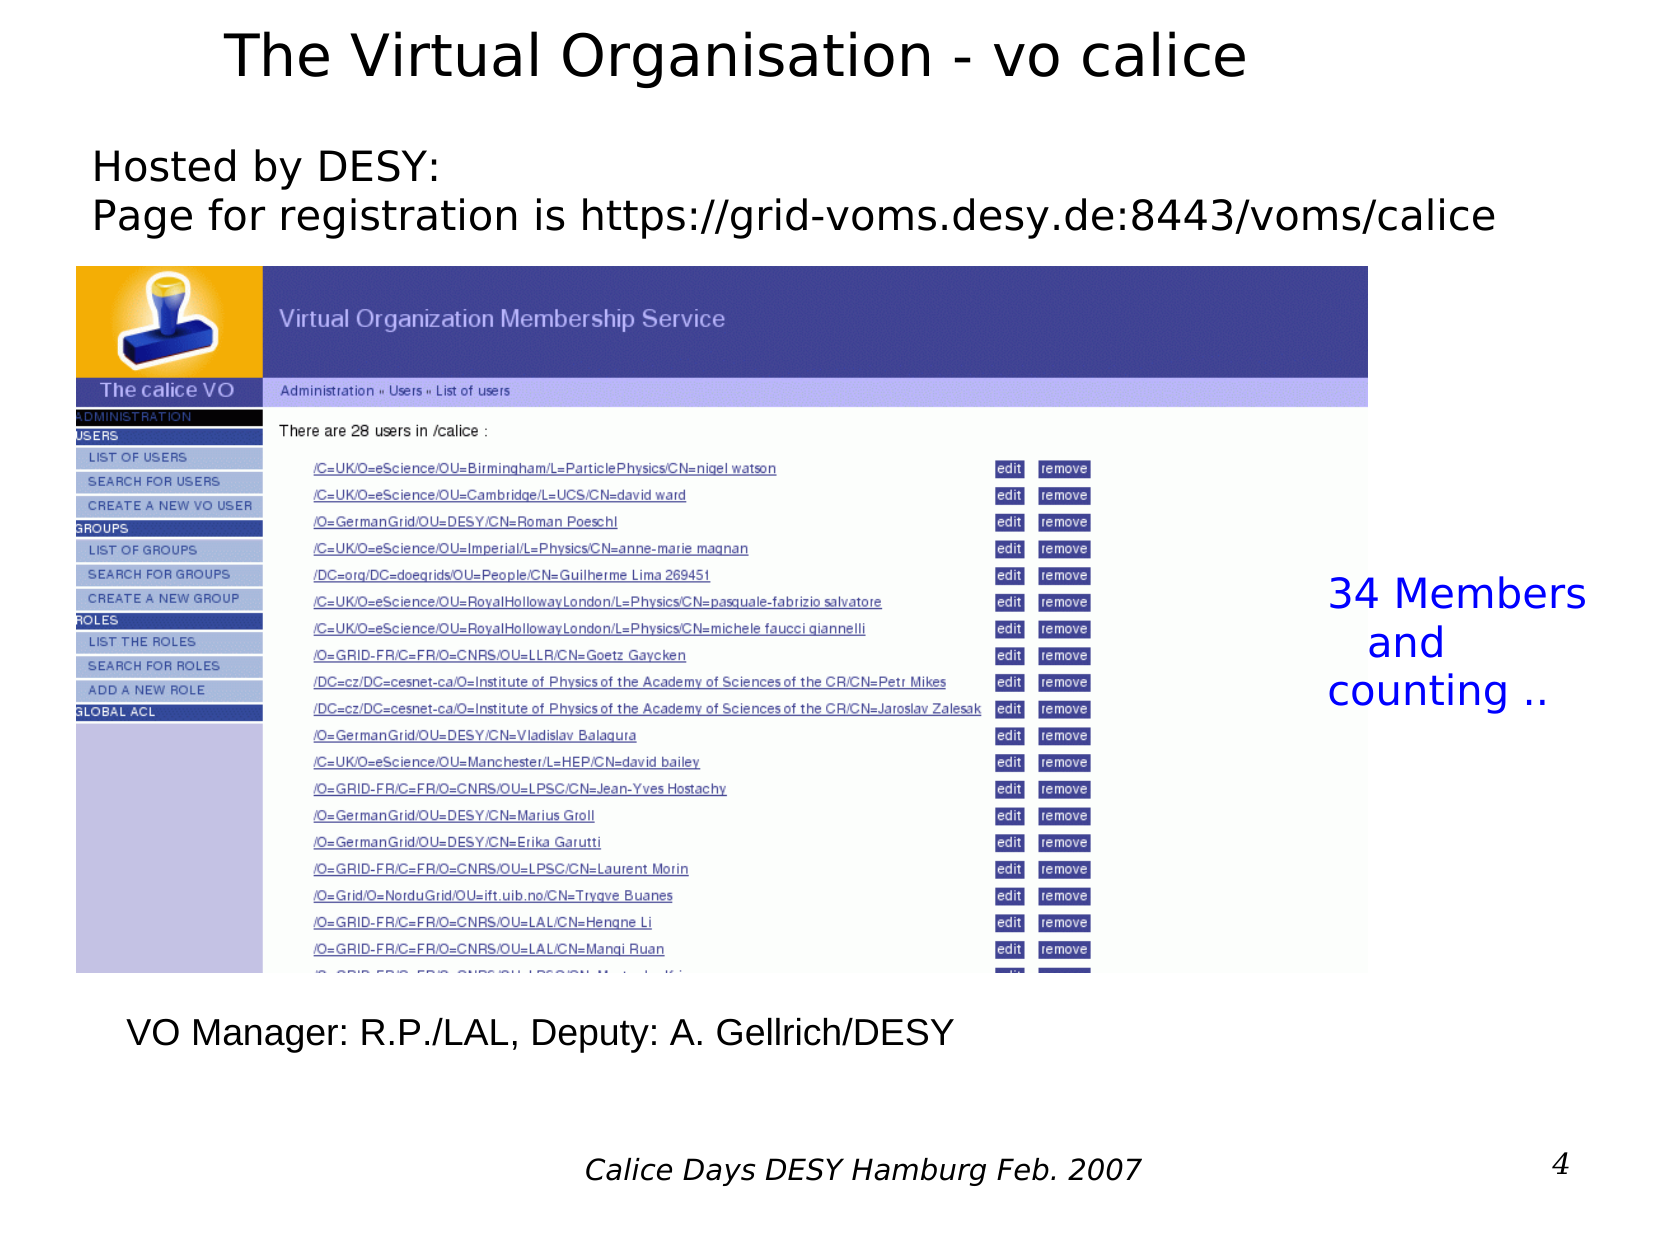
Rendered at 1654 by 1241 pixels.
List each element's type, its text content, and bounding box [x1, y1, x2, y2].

text_box VO Manager: R.P./LAL, Deputy: A. Gellrich/DESY [111, 1003, 972, 1065]
picture [76, 266, 1368, 974]
text_box 34 Members and counting .. [1312, 562, 1602, 723]
text_box Hosted by DESY: Page for registration is https://grid-voms.desy.de:8443/voms/calice [76, 135, 1335, 251]
title The Virtual Organisation - vo calice [99, 0, 1375, 151]
